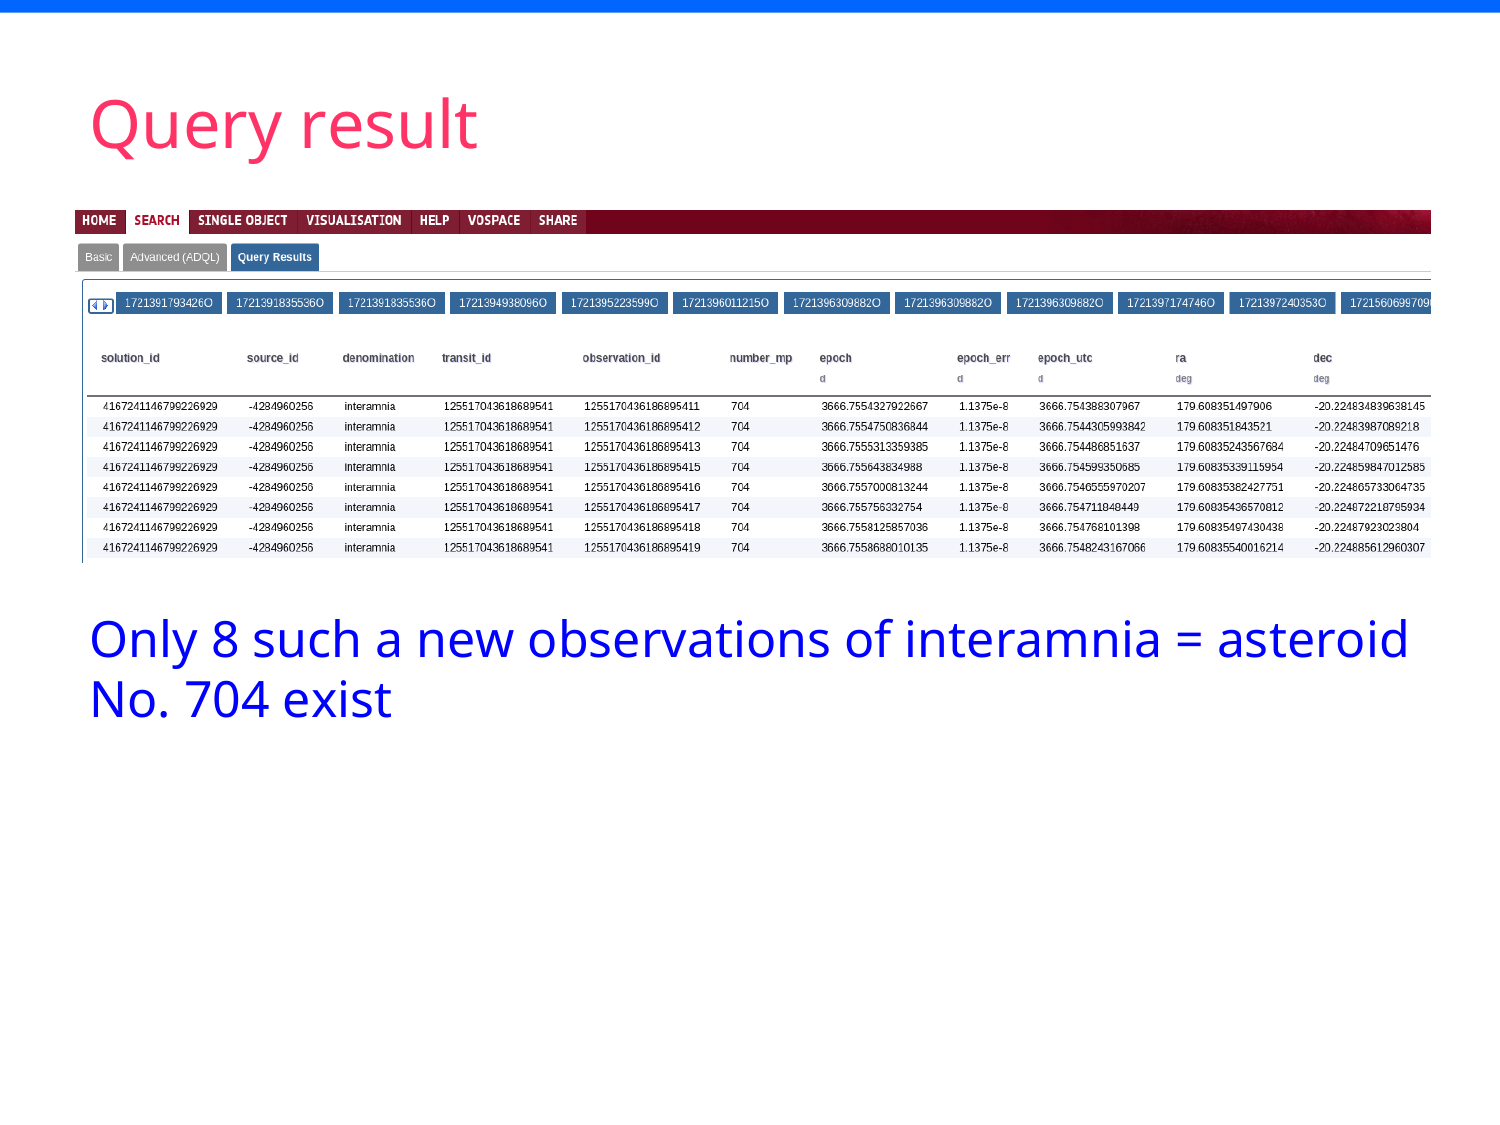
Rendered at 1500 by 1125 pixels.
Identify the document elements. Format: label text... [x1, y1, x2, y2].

text_box Only 8 such a new observations of interamnia = asteroid No. 704 exist [75, 600, 1481, 735]
text_box Query result [75, 75, 676, 188]
picture [75, 210, 1431, 563]
